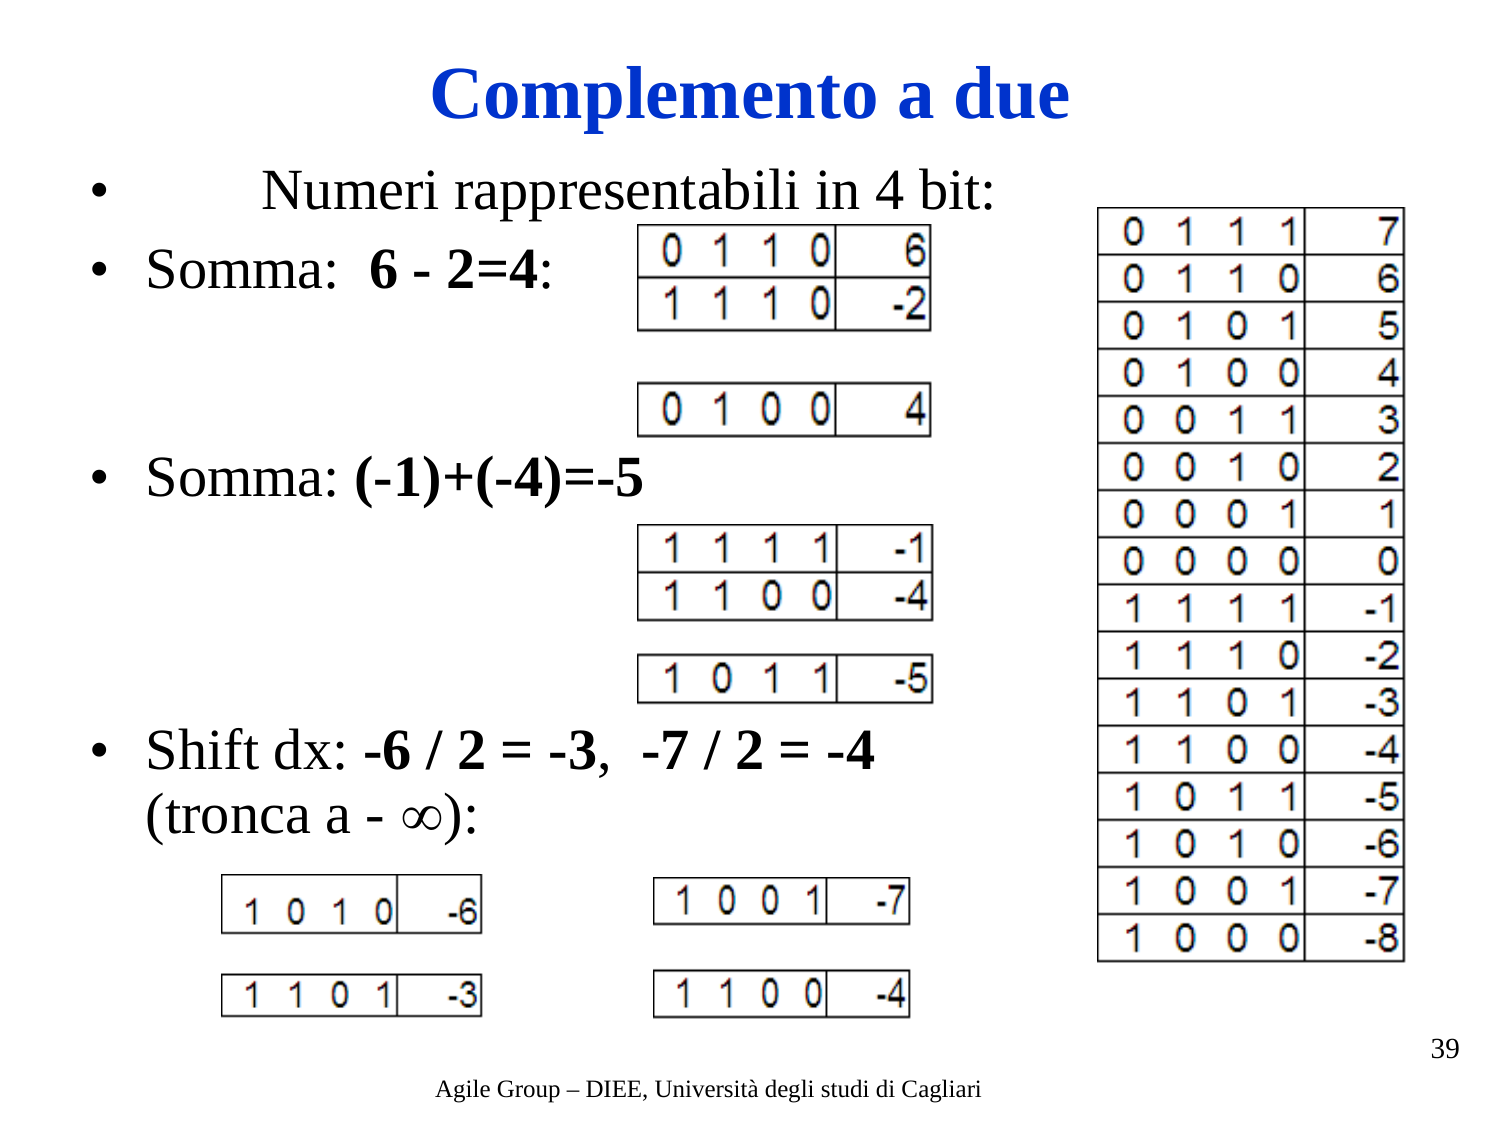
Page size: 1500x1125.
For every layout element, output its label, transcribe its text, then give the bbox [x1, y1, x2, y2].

picture [221, 874, 488, 1025]
picture [653, 877, 916, 1025]
picture [1097, 207, 1412, 976]
picture [637, 524, 940, 713]
picture [637, 224, 938, 451]
list Numeri rappresentabili in 4 bit: Somma: 6 - 2=4: Somma: (-1)+(-4)=-5 Shift dx: -6 / 2 = -3, -7 / 2 = -4 (tronca a - ): [74, 149, 1051, 994]
title Complemento a due [112, 12, 1388, 175]
